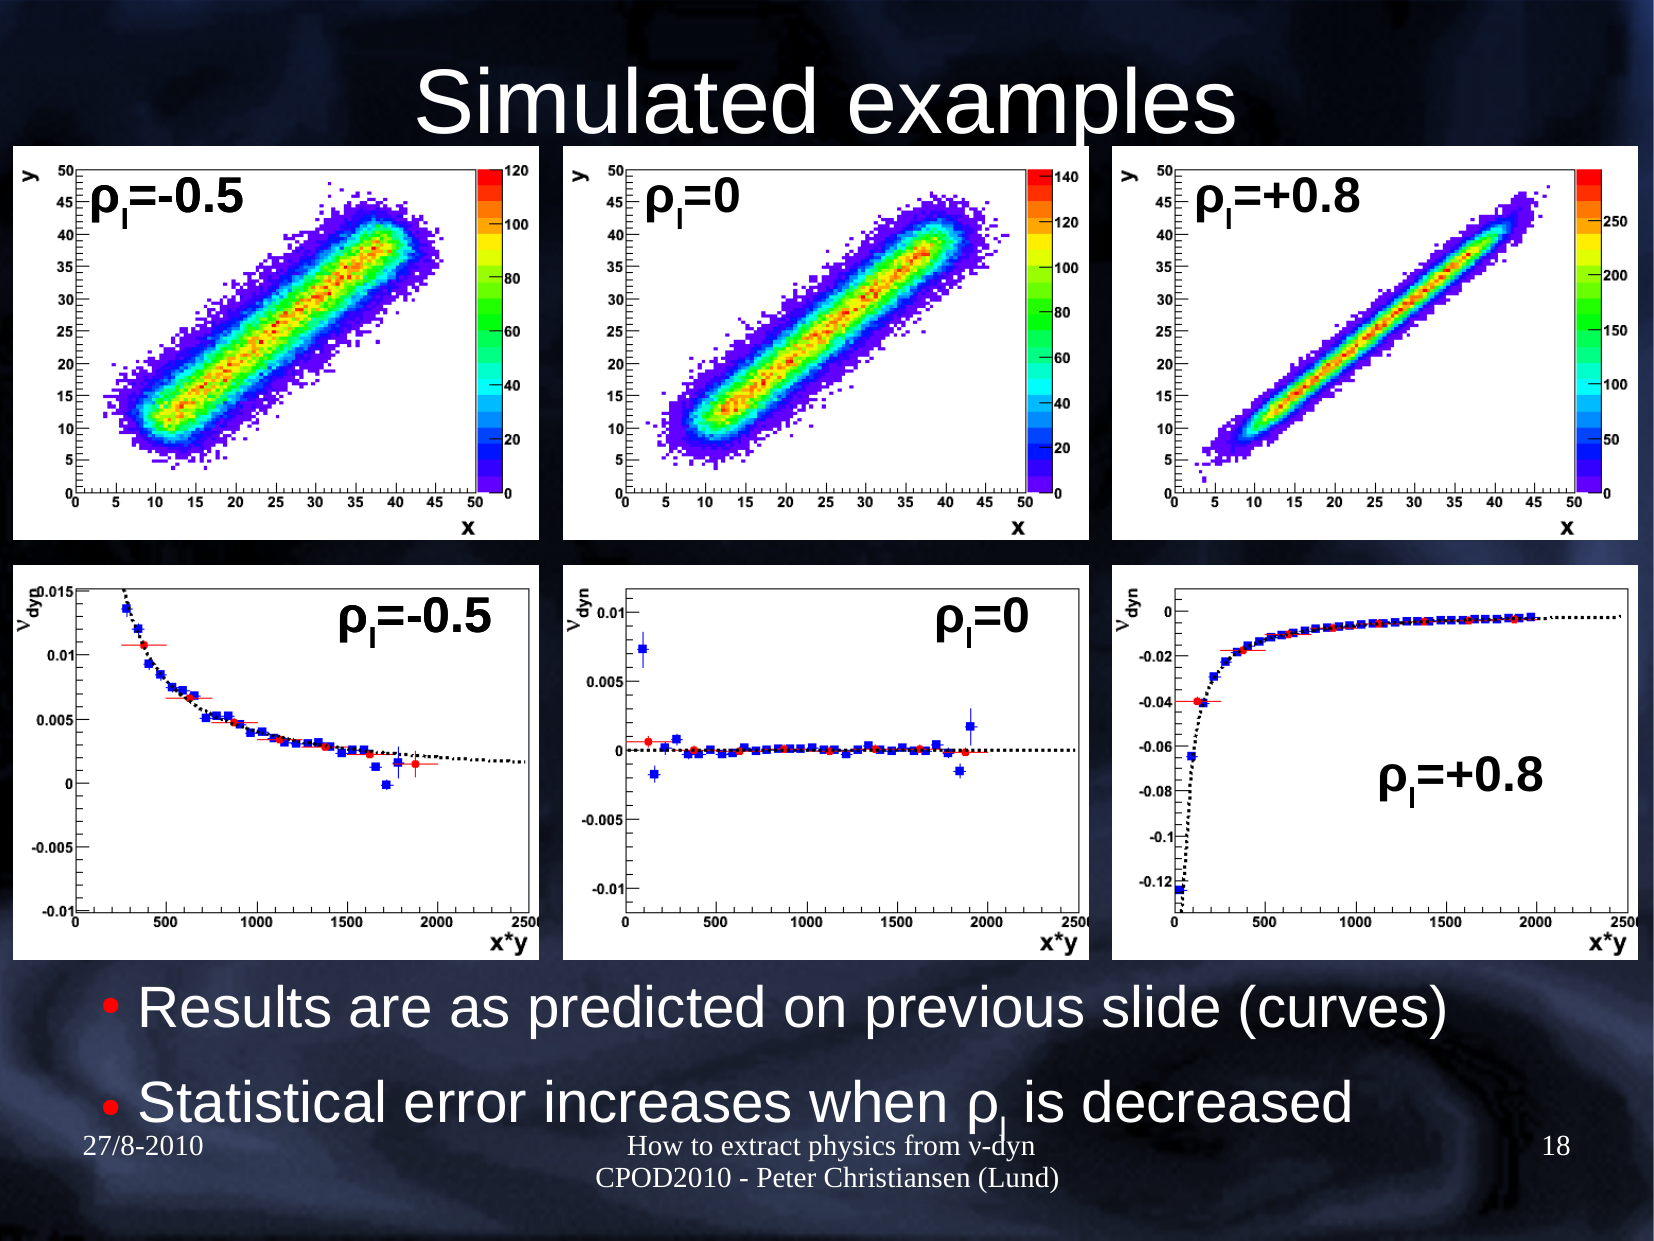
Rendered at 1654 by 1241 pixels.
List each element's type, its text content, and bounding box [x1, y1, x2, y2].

text_box ρl=-0.5 [75, 160, 260, 243]
picture [0, 0, 1654, 1241]
list Results are as predicted on previous slide (curves) Statistical error increases when ρl is decreased [82, 975, 1571, 1241]
text_box ρl=+0.8 [1362, 738, 1559, 822]
text_box ρl=0 [919, 579, 1046, 663]
text_box ρl=0 [630, 160, 756, 243]
text_box ρl=+0.8 [1179, 160, 1376, 243]
title Simulated examples [82, 49, 1571, 257]
text_box ρl=-0.5 [323, 579, 508, 663]
